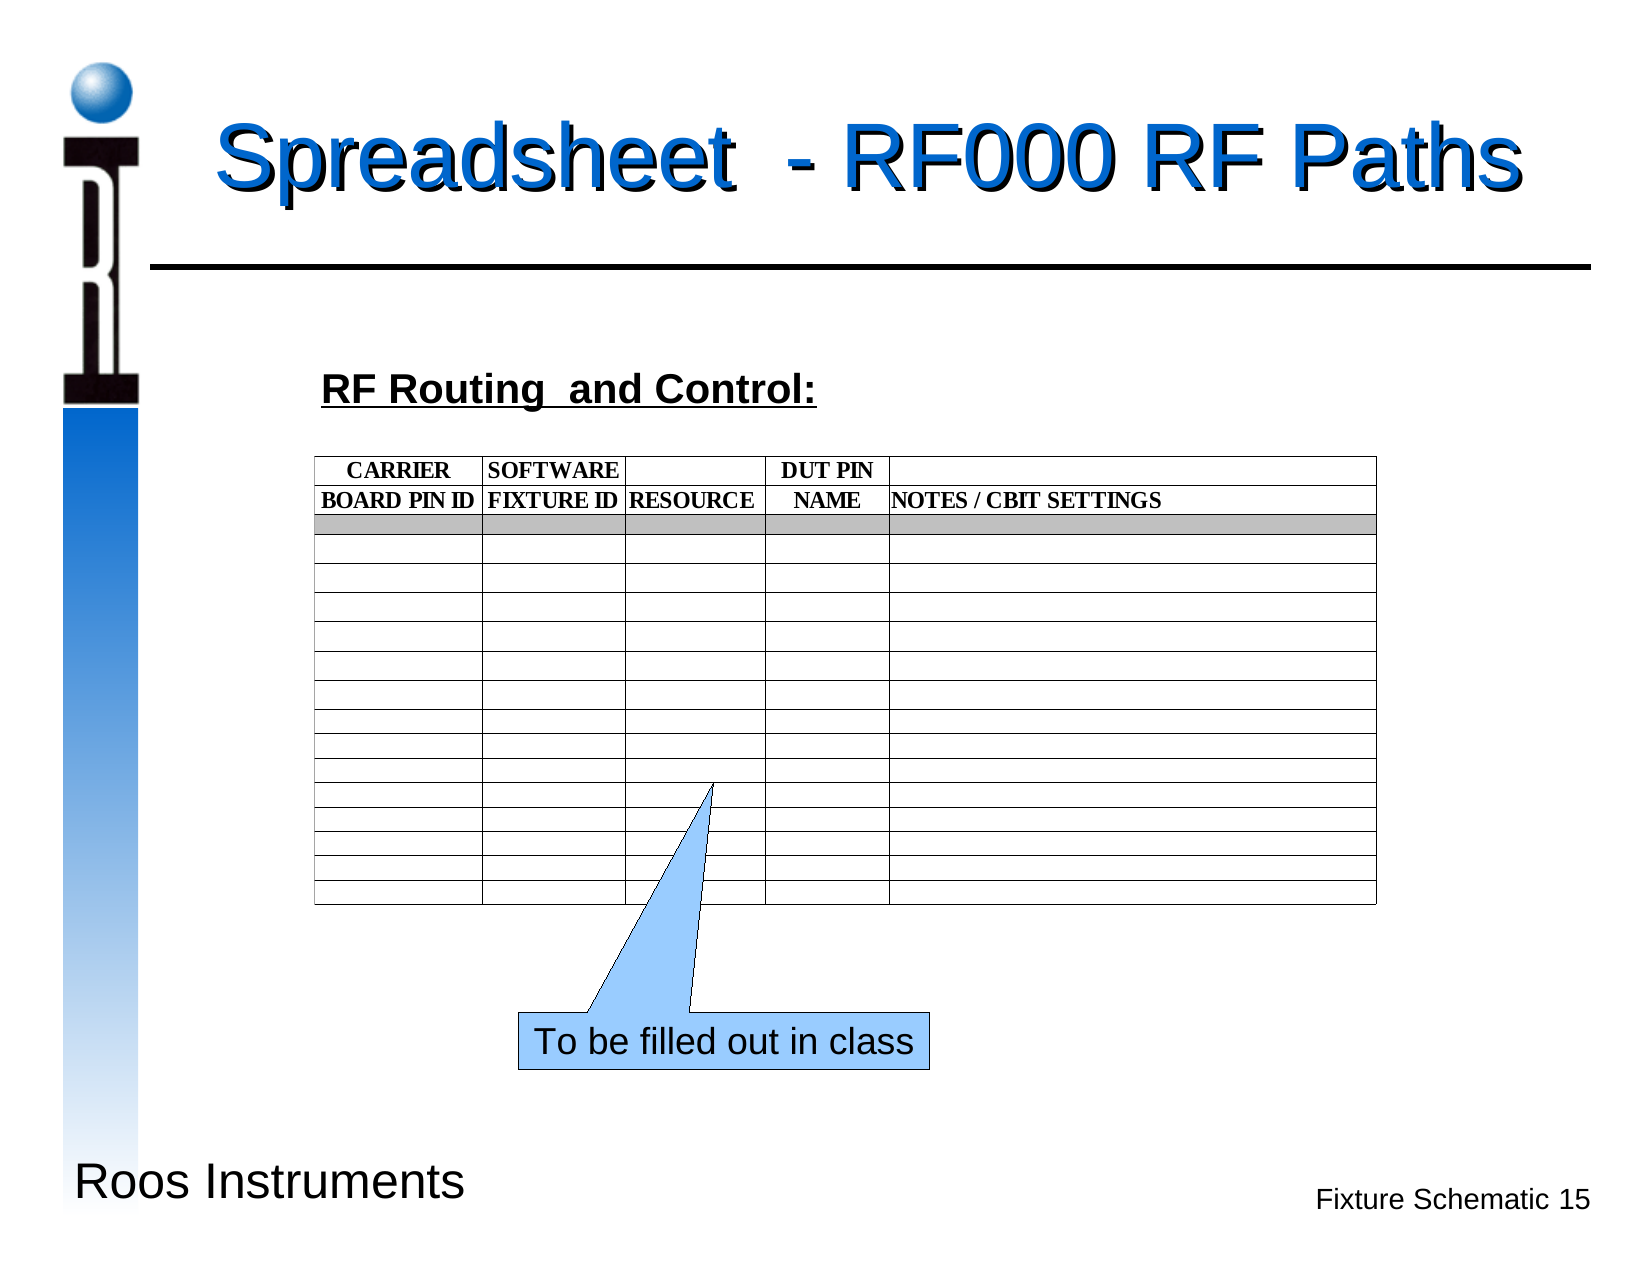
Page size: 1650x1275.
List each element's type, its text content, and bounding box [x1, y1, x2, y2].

text_box To be filled out in class [518, 782, 930, 1070]
chart [314, 427, 1503, 912]
text_box RF Routing and Control: [306, 358, 833, 421]
picture [59, 59, 144, 411]
title Spreadsheet - RF000 RF Paths [147, 59, 1591, 253]
